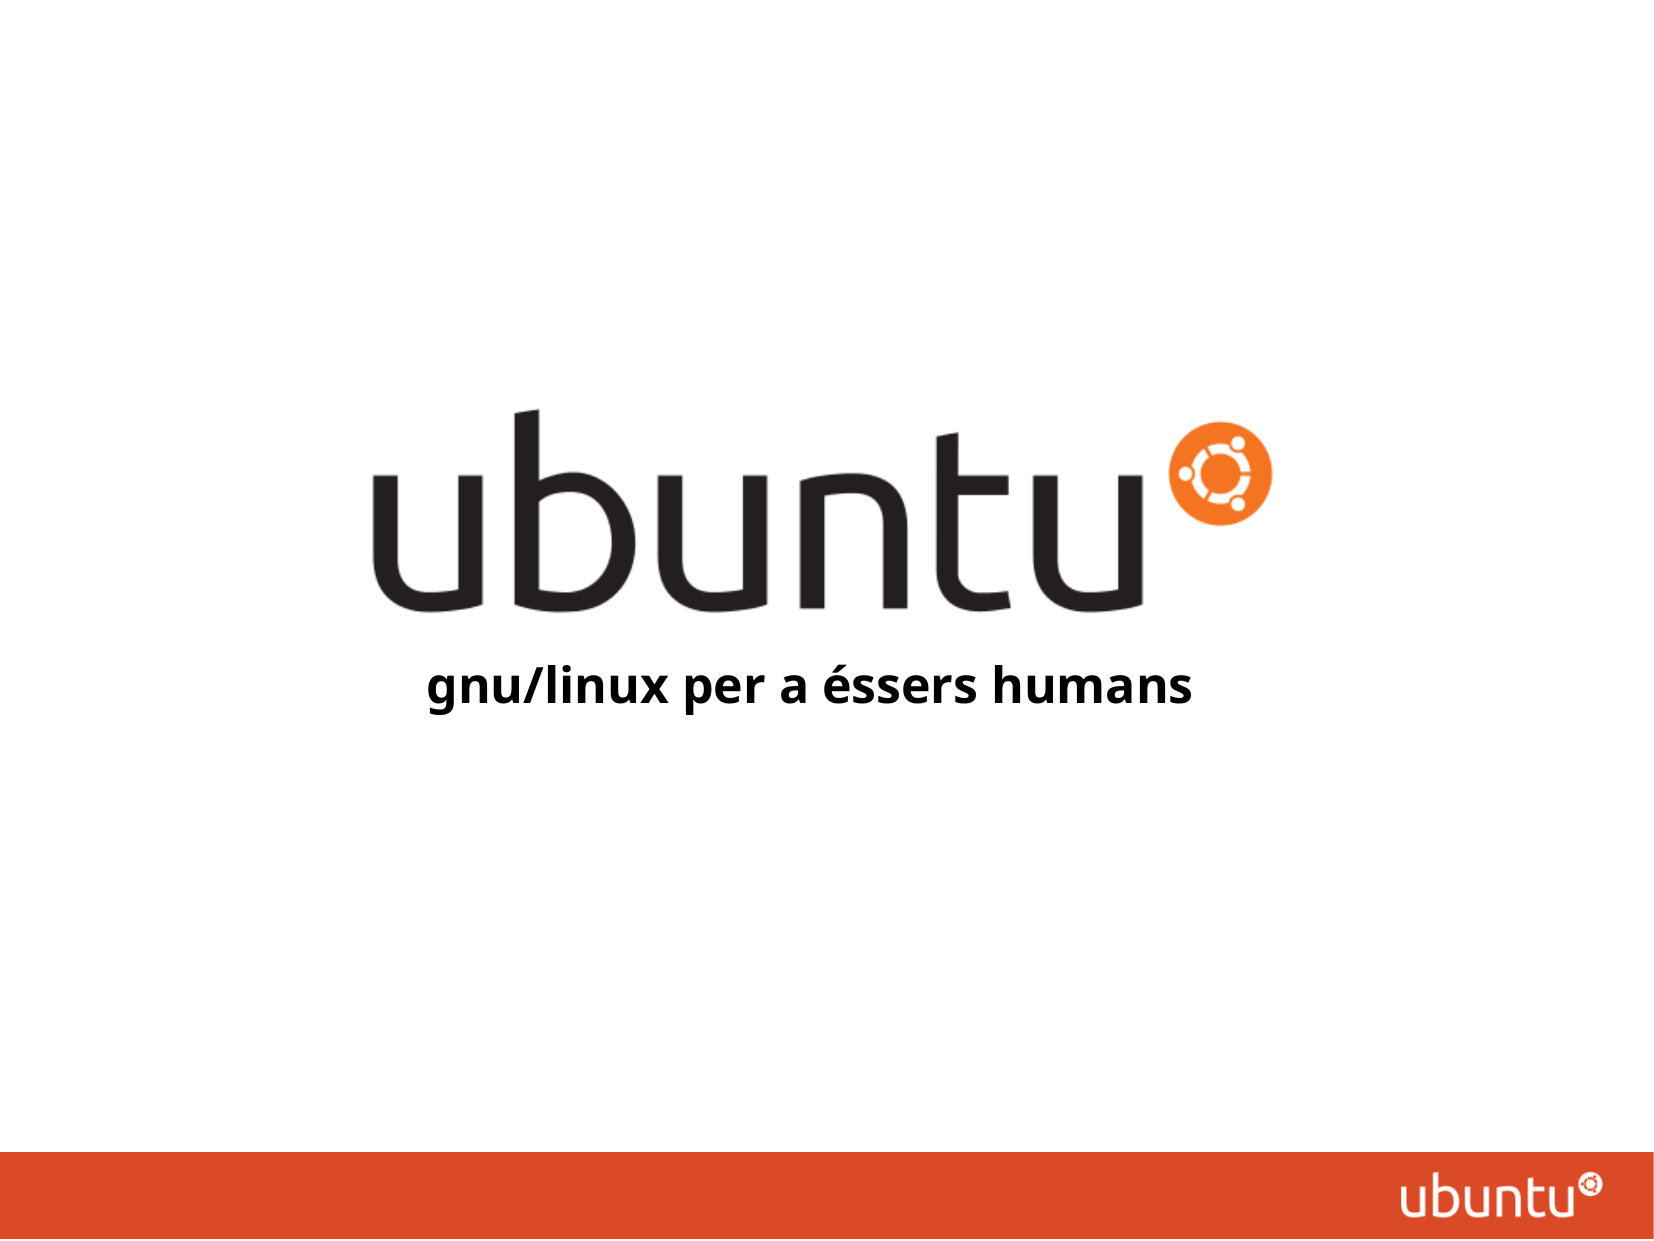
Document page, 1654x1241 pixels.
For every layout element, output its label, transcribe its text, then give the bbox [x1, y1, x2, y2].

picture [354, 401, 1292, 621]
picture [0, 1152, 1654, 1239]
text_box gnu/linux per a éssers humans [0, 649, 1625, 739]
